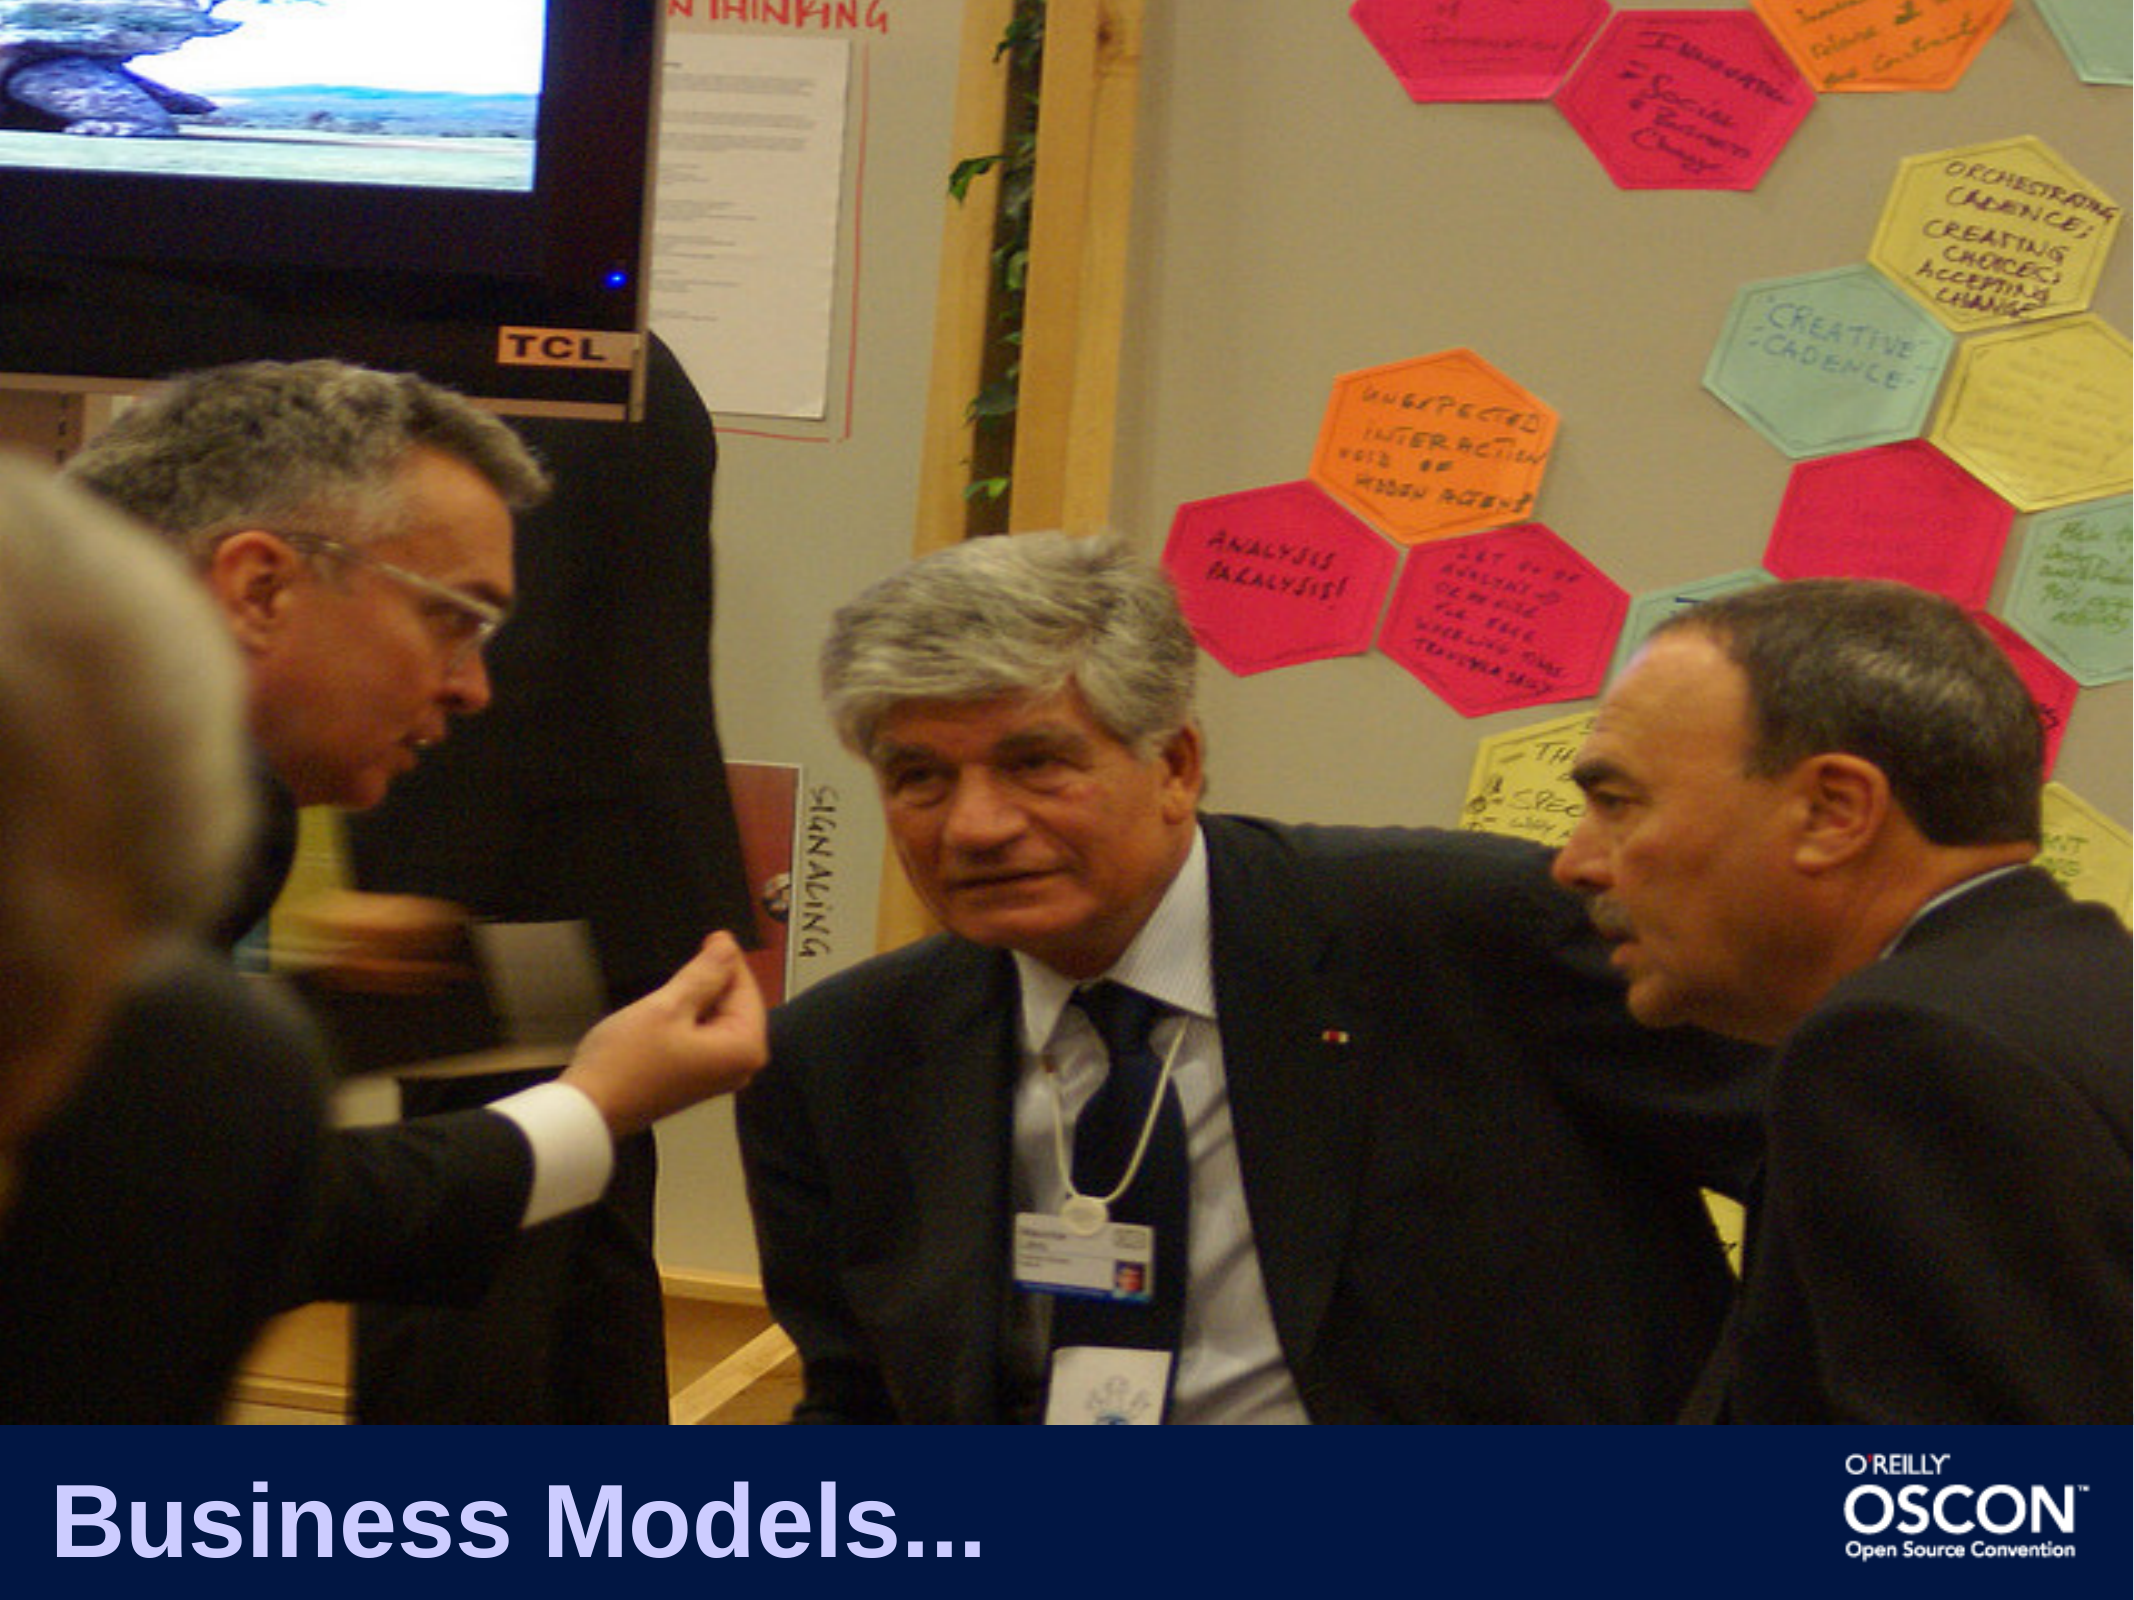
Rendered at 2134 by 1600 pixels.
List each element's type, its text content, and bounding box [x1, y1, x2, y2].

title Business Models... [41, 1432, 2094, 1600]
picture [0, 0, 2134, 1600]
